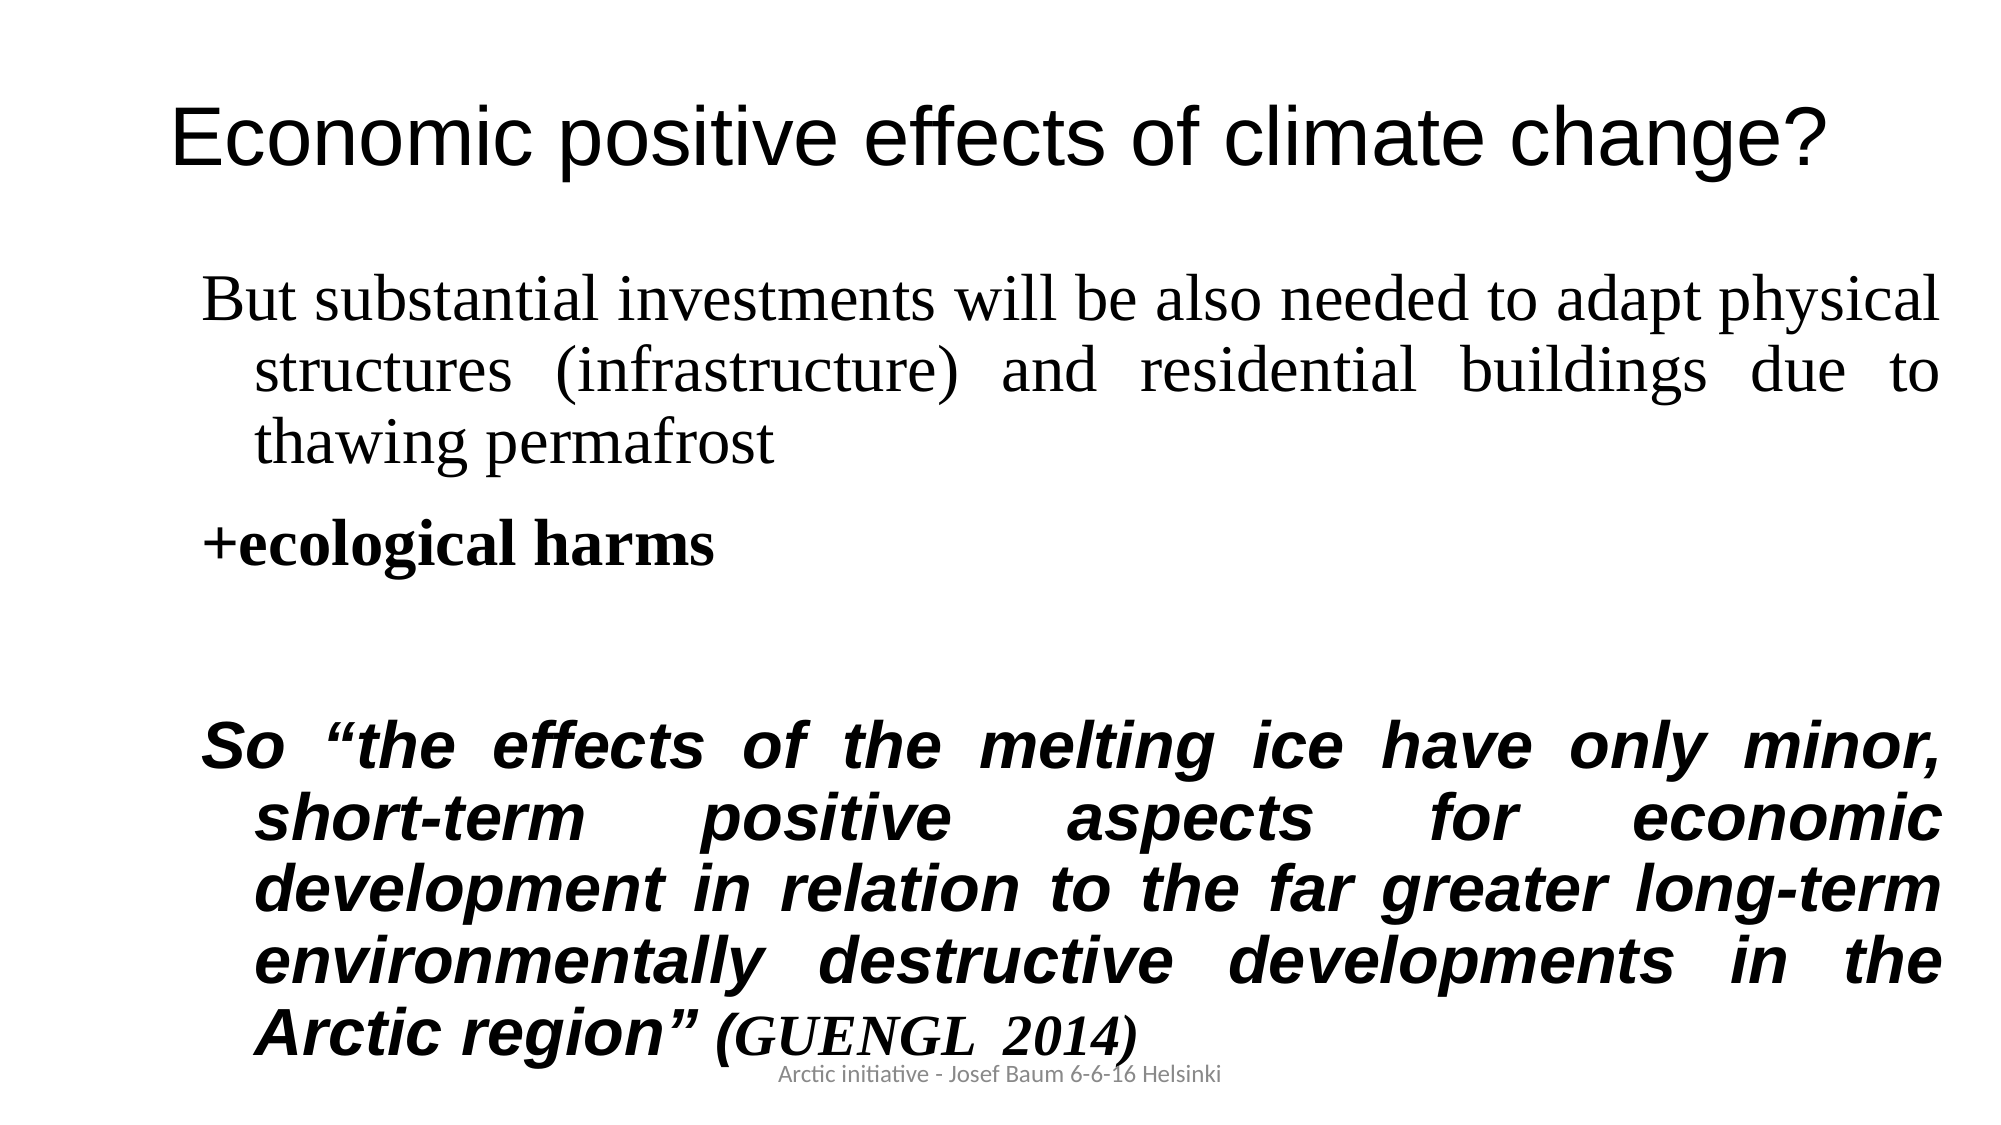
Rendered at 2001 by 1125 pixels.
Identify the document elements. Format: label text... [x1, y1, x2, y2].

text_box Arctic initiative - Josef Baum 6-6-16 Helsinki [662, 1042, 1338, 1103]
title Economic positive effects of climate change? [99, 52, 1900, 226]
list But substantial investments will be also needed to adapt physical structures (infrastructure) and residential buildings due to thawing permafrost +ecological harms So “the effects of the melting ice have only minor, short-term positive aspects for economic development in relation to the far greater long-term environmentally destructive developments in the Arctic region” (GUENGL 2014) [112, 262, 1945, 1005]
